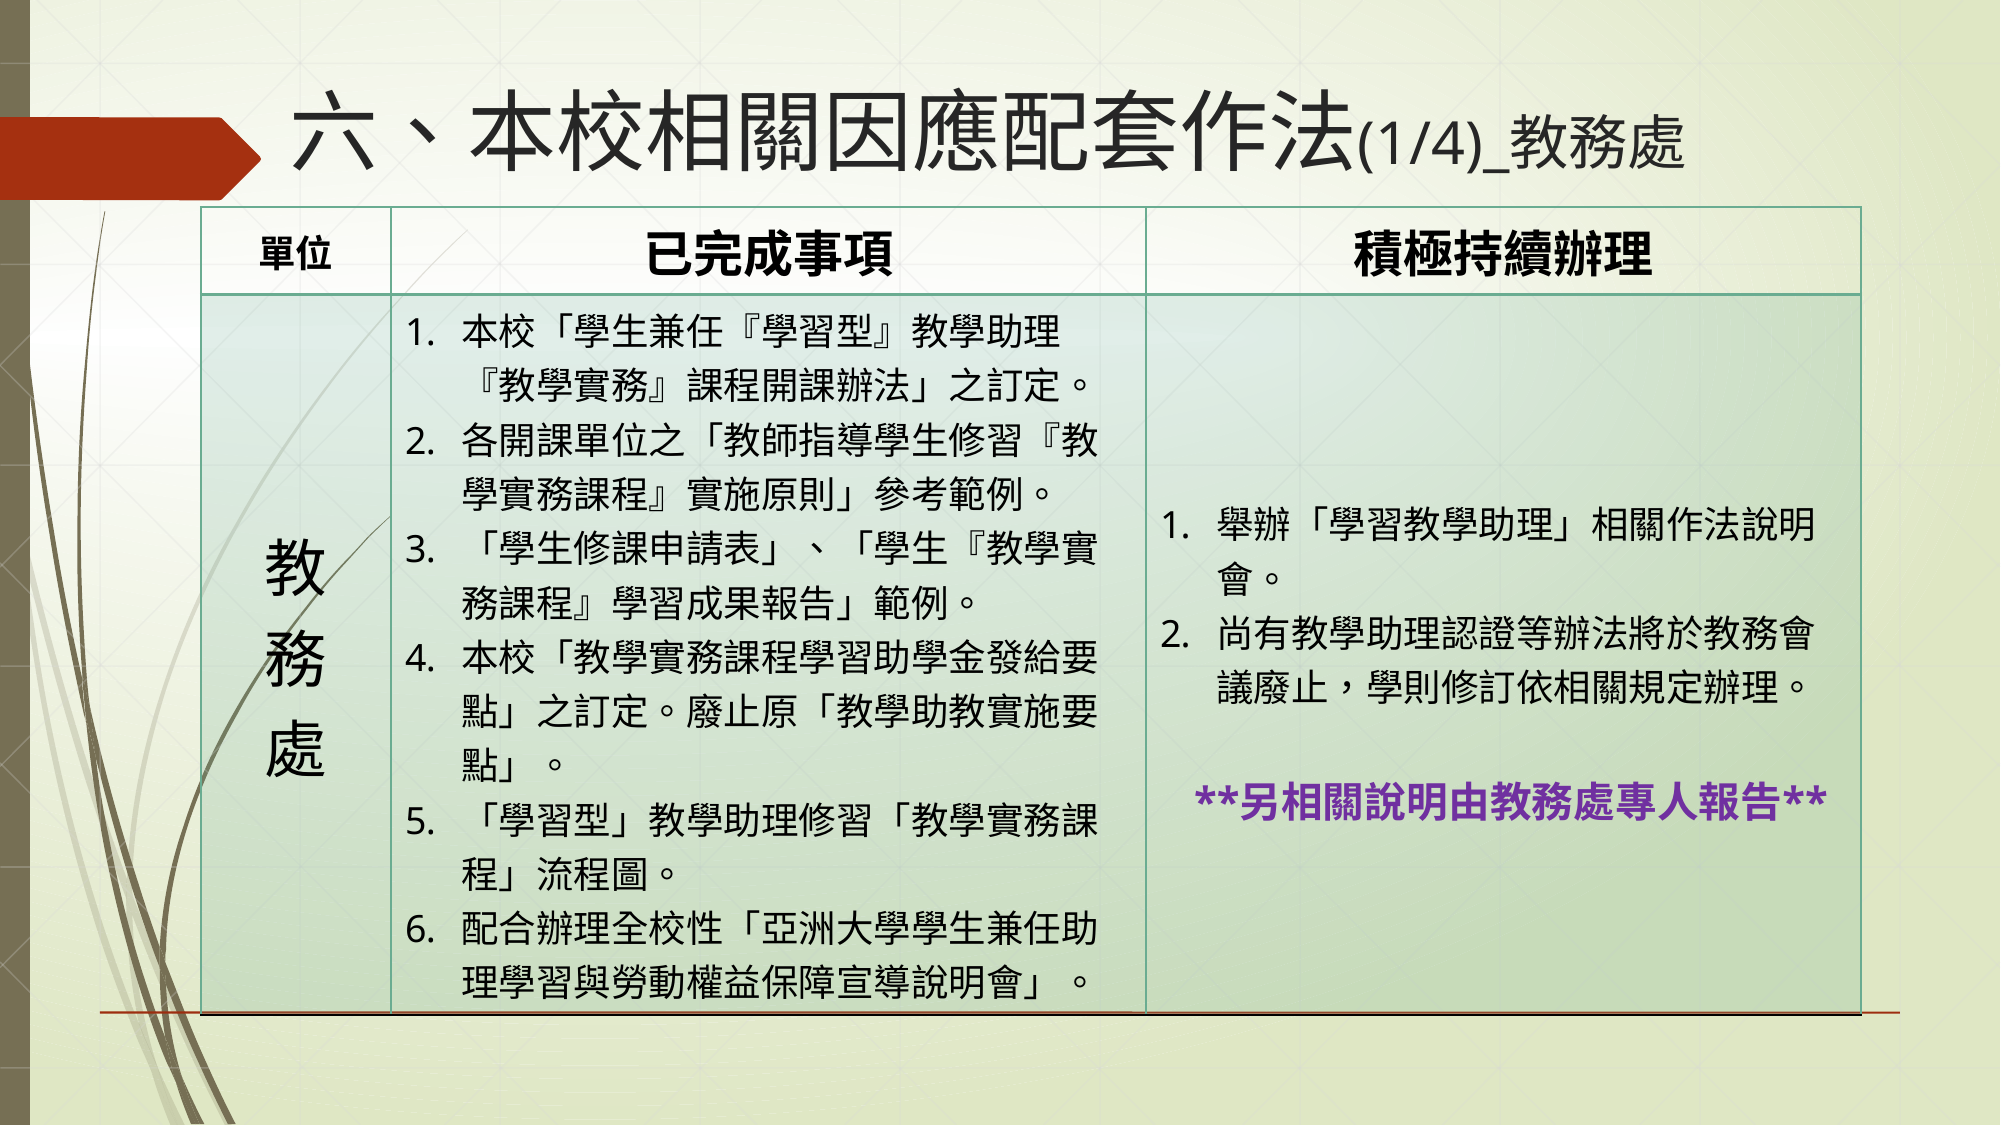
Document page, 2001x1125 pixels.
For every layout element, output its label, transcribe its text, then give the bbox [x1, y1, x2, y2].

text_box 六、本校相關因應配套作法(1/4)_教務處 [274, 68, 1788, 206]
table_cell 教 務 處 [202, 296, 390, 1014]
table_header 單位 [202, 208, 390, 293]
table_cell 本校「學生兼任『學習型』教學助理『教學實務』課程開課辦法」之訂定。 各開課單位之「教師指導學生修習『教學實務課程』實施原則」參考範例。 「學生修課申請表」、「學生『教學實務課程』學習成果報告」範例。 本校「教學實務課程學習助學金發給要點」之訂定。廢止原「教學助教實施要點」。 「學習型」教學助理修習「教學實務課程」流程圖。 配合辦理全校性「亞洲大學學生兼任助理學習與勞動權益保障宣導說明會」。 [392, 296, 1145, 1014]
table_header 積極持續辦理 [1147, 208, 1860, 293]
text_box **另相關說明由教務處專人報告** [1179, 767, 1862, 838]
table_header 已完成事項 [392, 208, 1145, 293]
table_cell 舉辦「學習教學助理」相關作法說明會。 尚有教學助理認證等辦法將於教務會議廢止，學則修訂依相關規定辦理。 [1147, 296, 1860, 1014]
